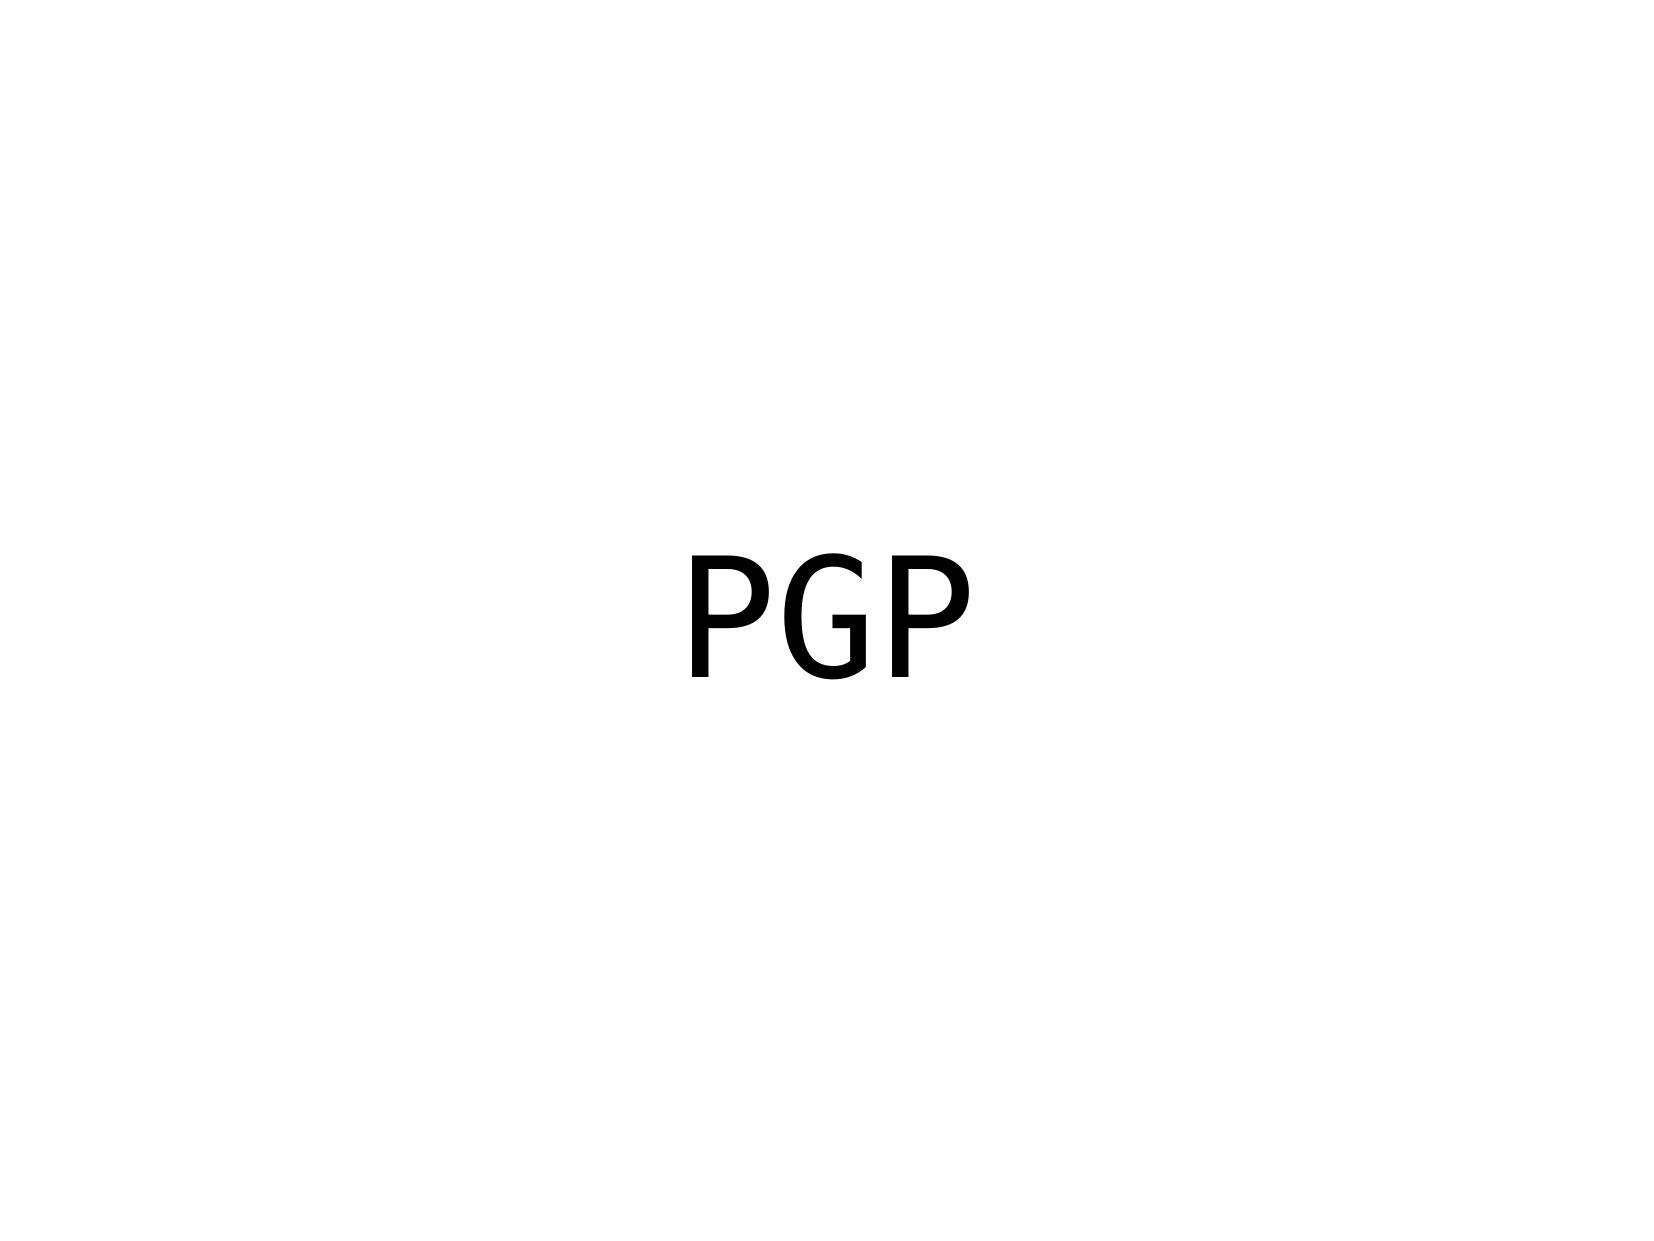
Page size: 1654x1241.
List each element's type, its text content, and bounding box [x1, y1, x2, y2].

title PGP [82, 523, 1571, 718]
